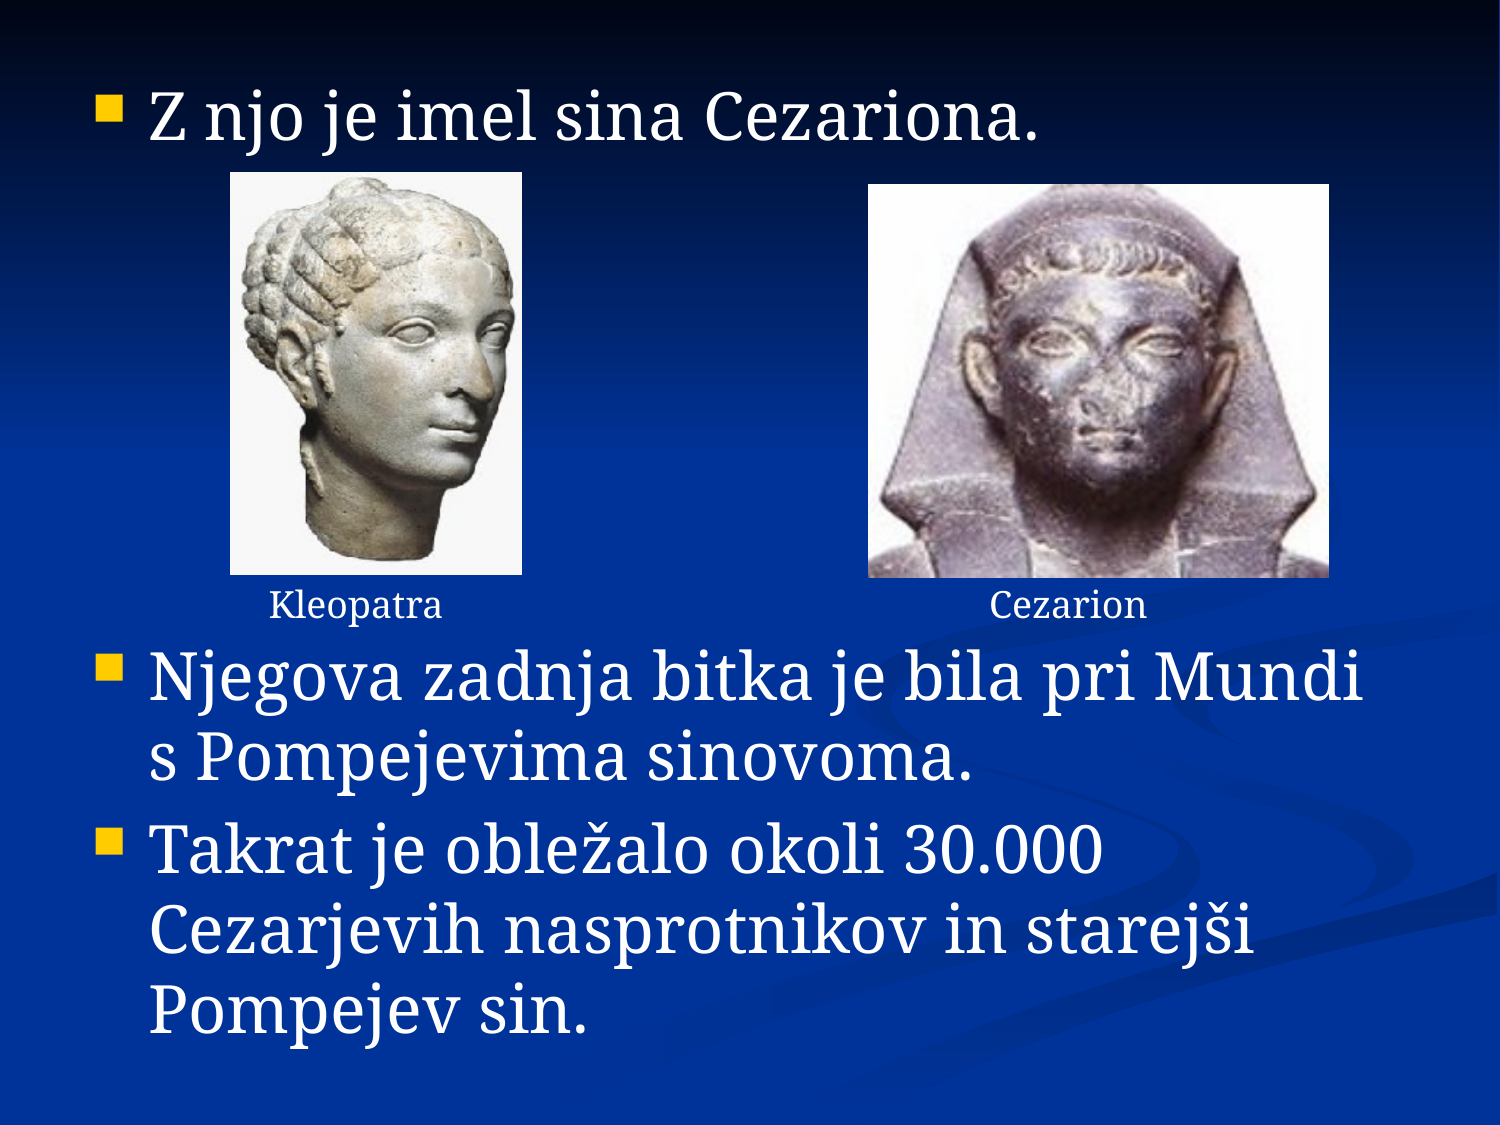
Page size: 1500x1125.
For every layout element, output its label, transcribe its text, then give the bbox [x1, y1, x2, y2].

list Z njo je imel sina Cezariona. Njegova zadnja bitka je bila pri Mundi s Pompejevima sinovoma. Takrat je obležalo okoli 30.000 Cezarjevih nasprotnikov in starejši Pompejev sin. [76, 66, 1427, 1017]
picture [230, 172, 522, 575]
picture [868, 184, 1329, 578]
text_box Cezarion [974, 574, 1199, 634]
text_box Kleopatra [253, 574, 514, 634]
